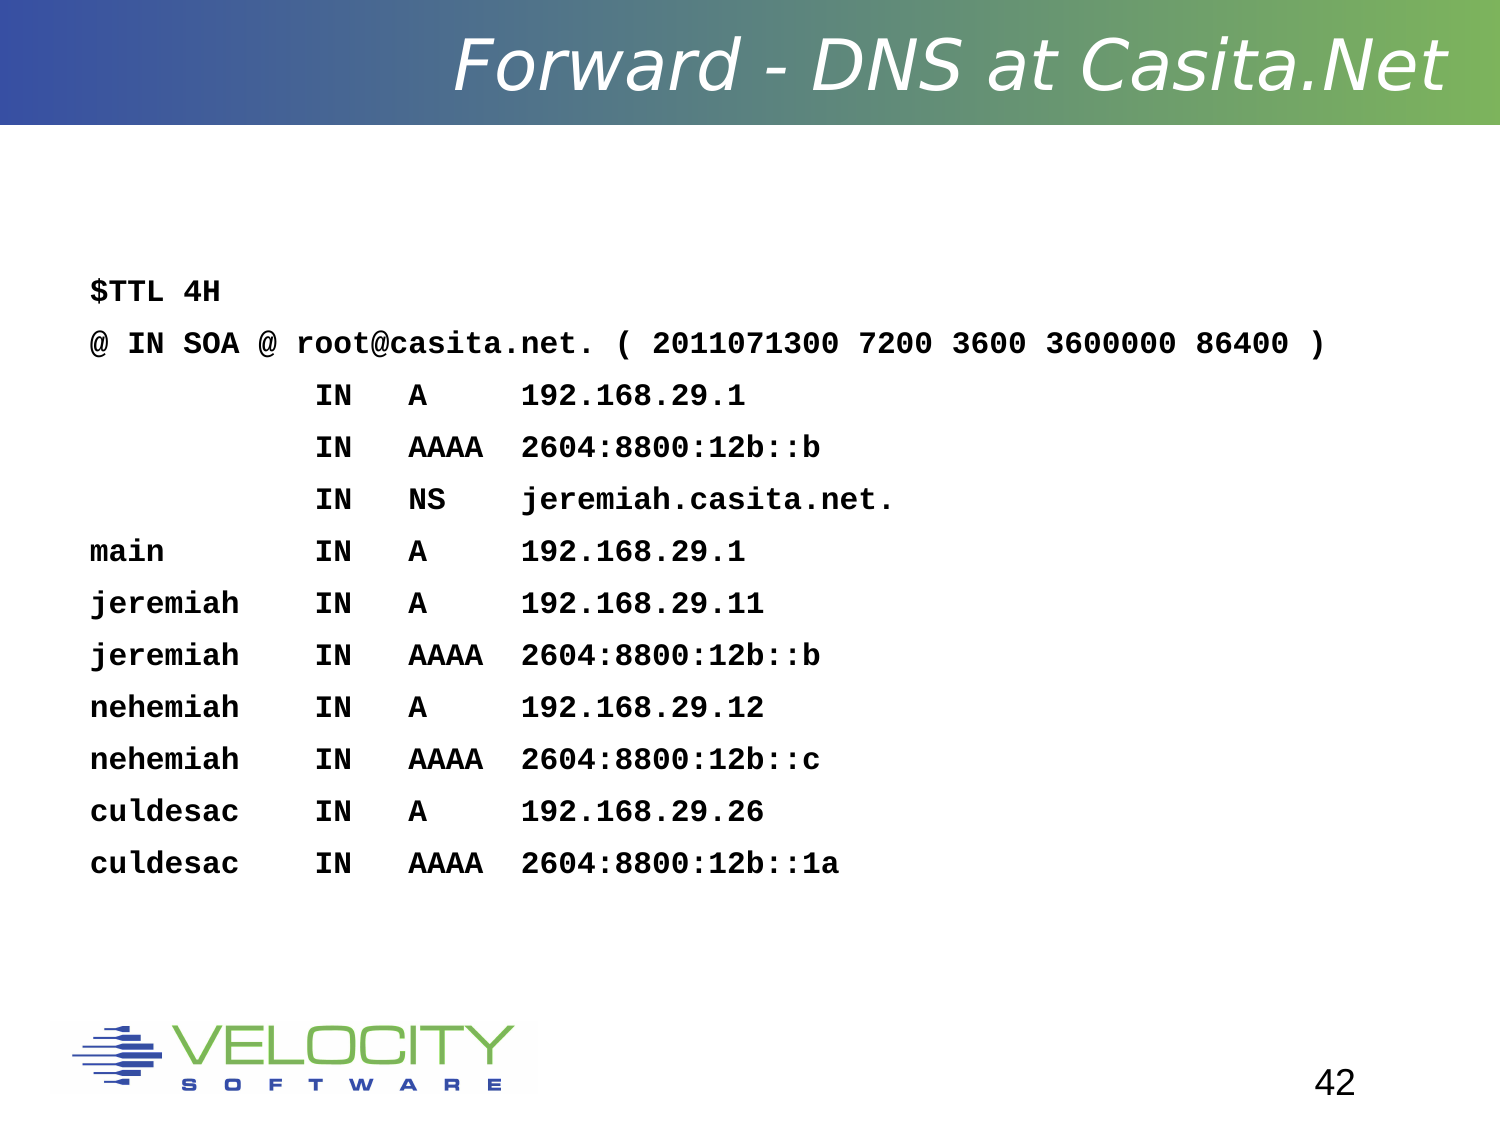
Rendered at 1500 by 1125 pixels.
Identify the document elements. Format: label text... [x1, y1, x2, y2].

title Forward - DNS at Casita.Net [62, 12, 1463, 113]
list $TTL 4H @ IN SOA @ root@casita.net. ( 2011071300 7200 3600 3600000 86400 ) IN A 192.168.29.1 IN AAAA 2604:8800:12b::b IN NS jeremiah.casita.net. main IN A 192.168.29.1 jeremiah IN A 192.168.29.11 jeremiah IN AAAA 2604:8800:12b::b nehemiah IN A 192.168.29.12 nehemiah IN AAAA 2604:8800:12b::c culdesac IN A 192.168.29.26 culdesac IN AAAA 2604:8800:12b::1a [75, 262, 1426, 1006]
picture [50, 1021, 538, 1094]
